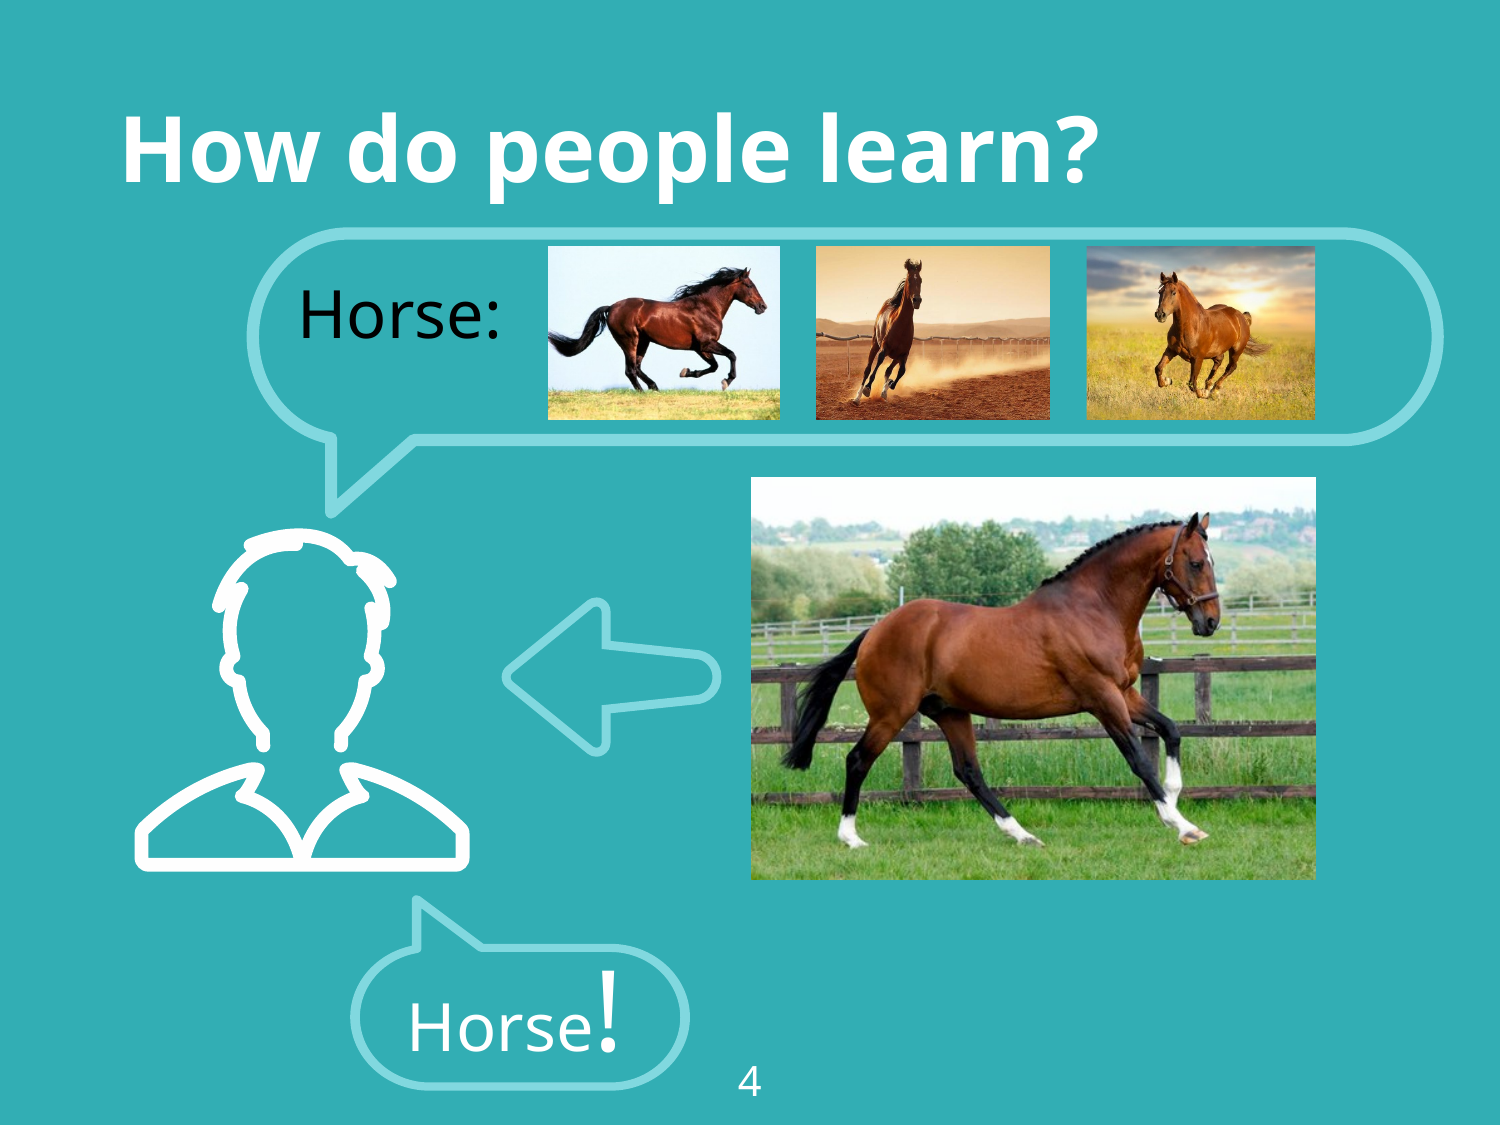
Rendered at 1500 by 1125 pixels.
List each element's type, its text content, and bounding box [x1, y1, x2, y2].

title How do people learn? [103, 86, 1397, 219]
slide_number <number> [581, 1053, 919, 1113]
picture [495, 591, 728, 763]
picture [129, 220, 1451, 880]
picture [345, 890, 696, 1096]
